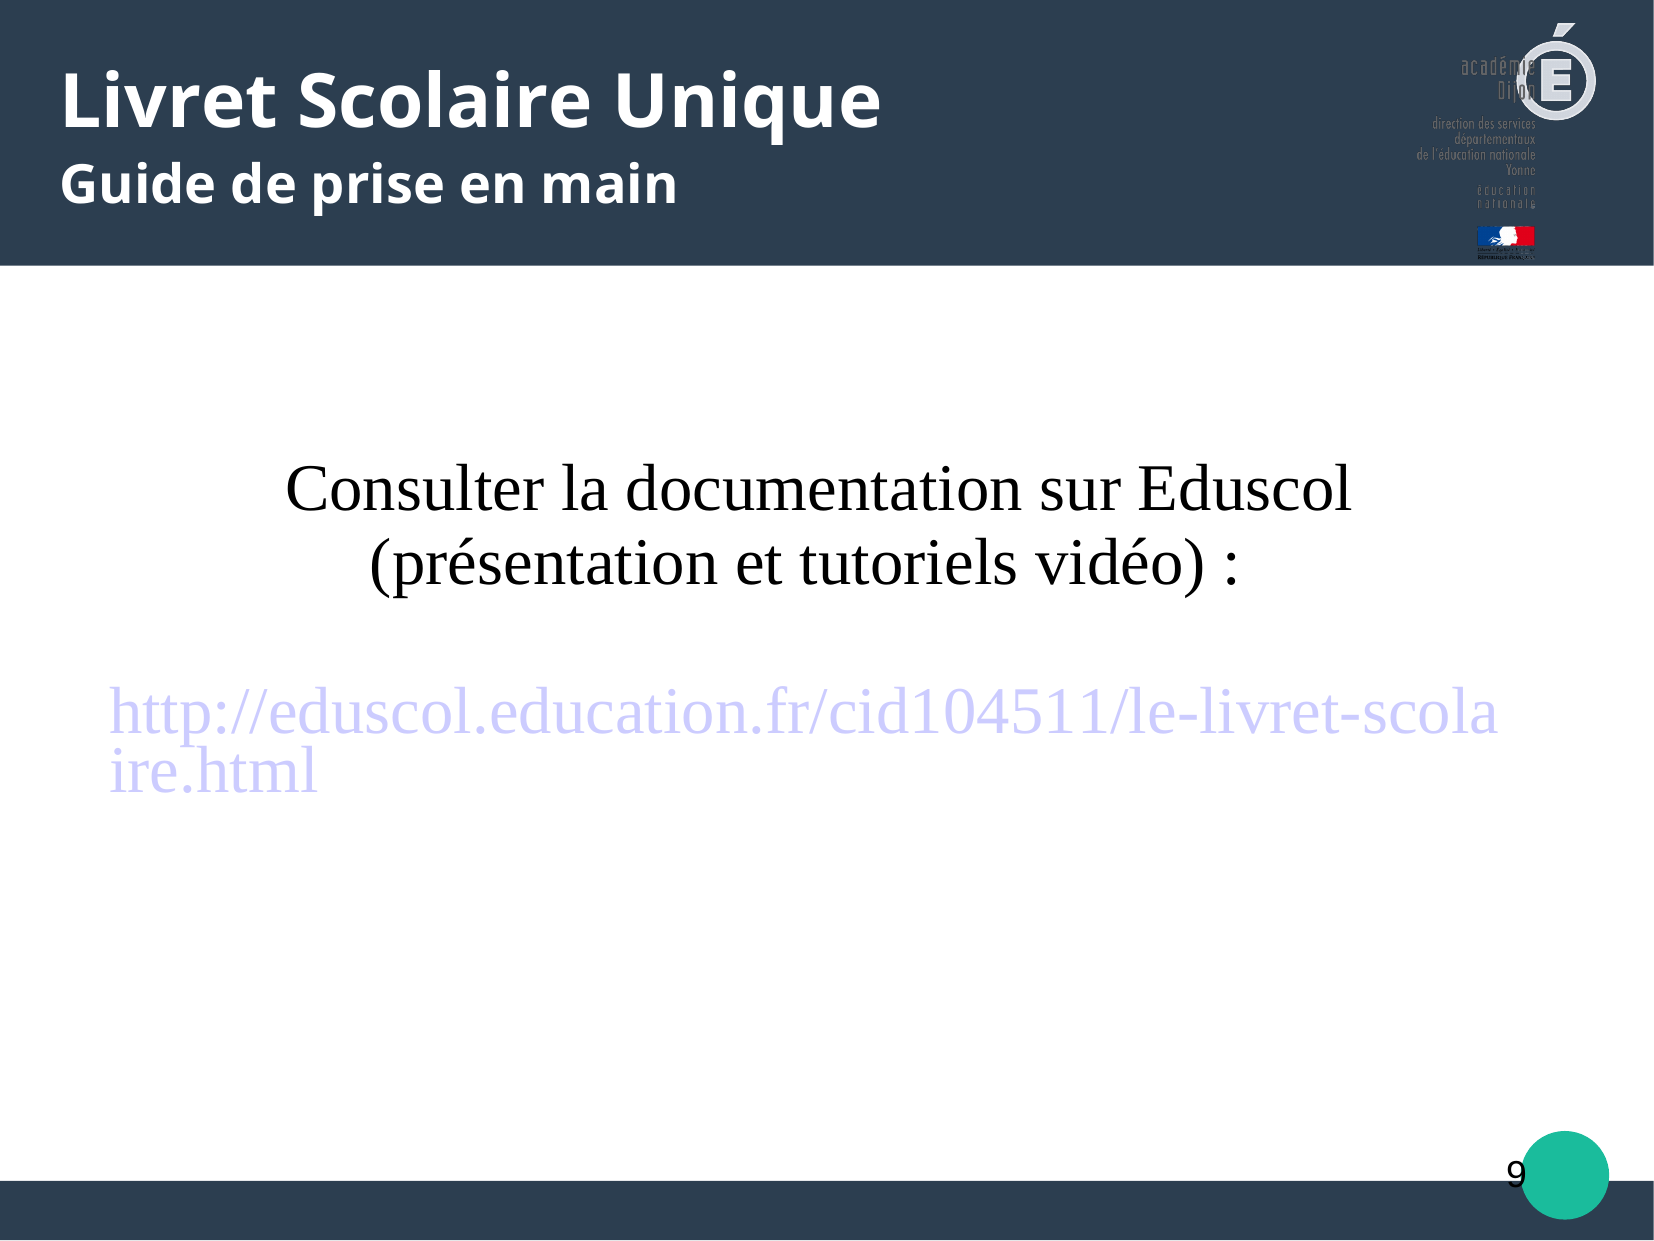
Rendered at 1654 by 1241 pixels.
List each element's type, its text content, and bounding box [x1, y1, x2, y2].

text_box Consulter la documentation sur Eduscol (présentation et tutoriels vidéo) : http://eduscol.education.fr/cid104511/le-livret-scolaire.html [94, 395, 1536, 916]
picture [1417, 23, 1596, 260]
title Livret Scolaire Unique Guide de prise en main [59, 42, 1417, 214]
